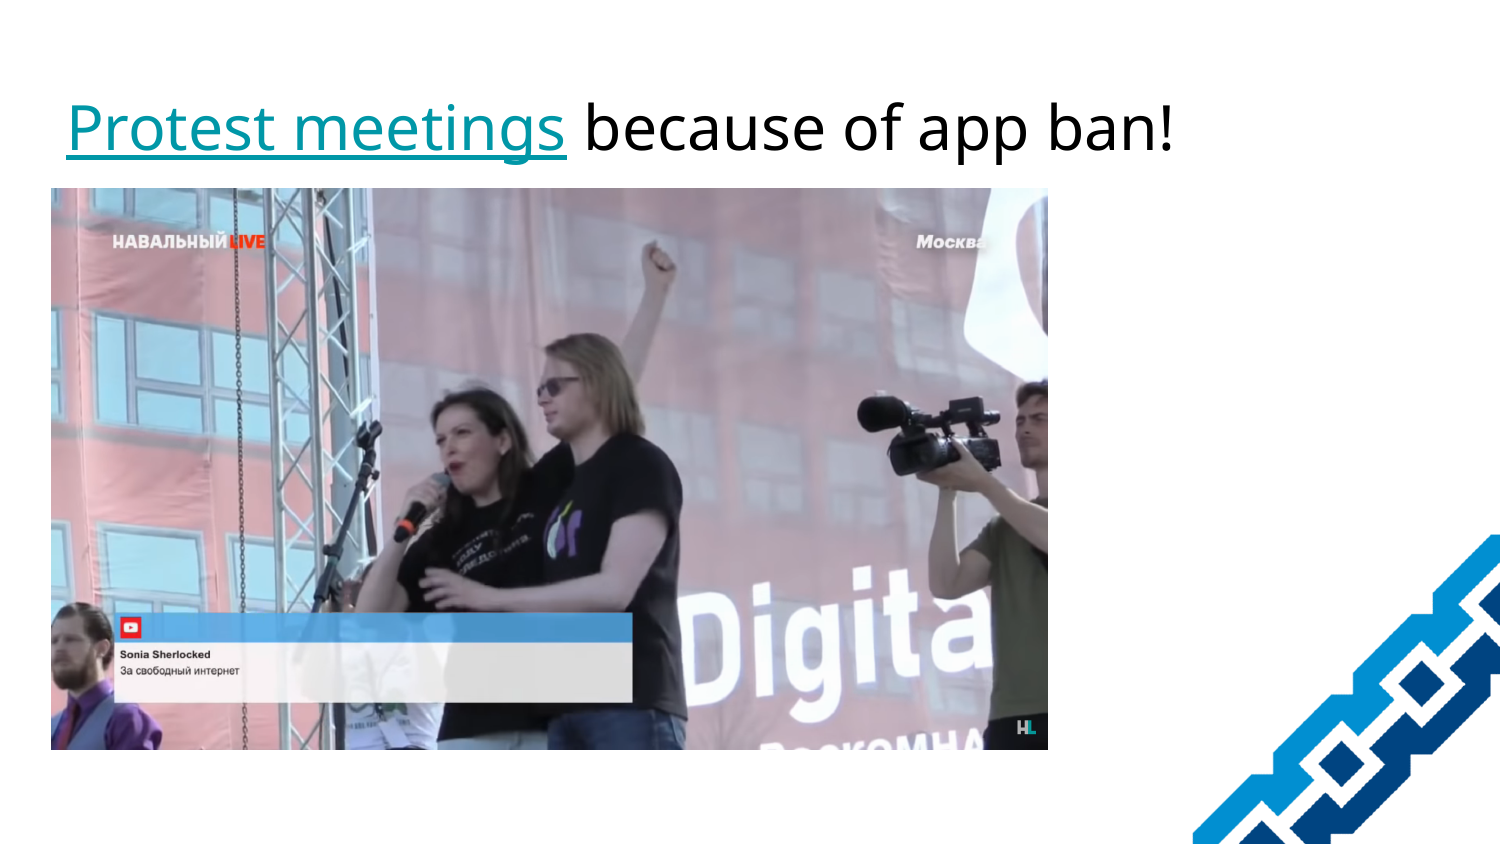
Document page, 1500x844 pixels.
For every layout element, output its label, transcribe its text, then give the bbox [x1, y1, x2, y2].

picture [1220, 564, 1500, 844]
title Protest meetings because of app ban! [51, 72, 1449, 167]
picture [0, 0, 1500, 844]
